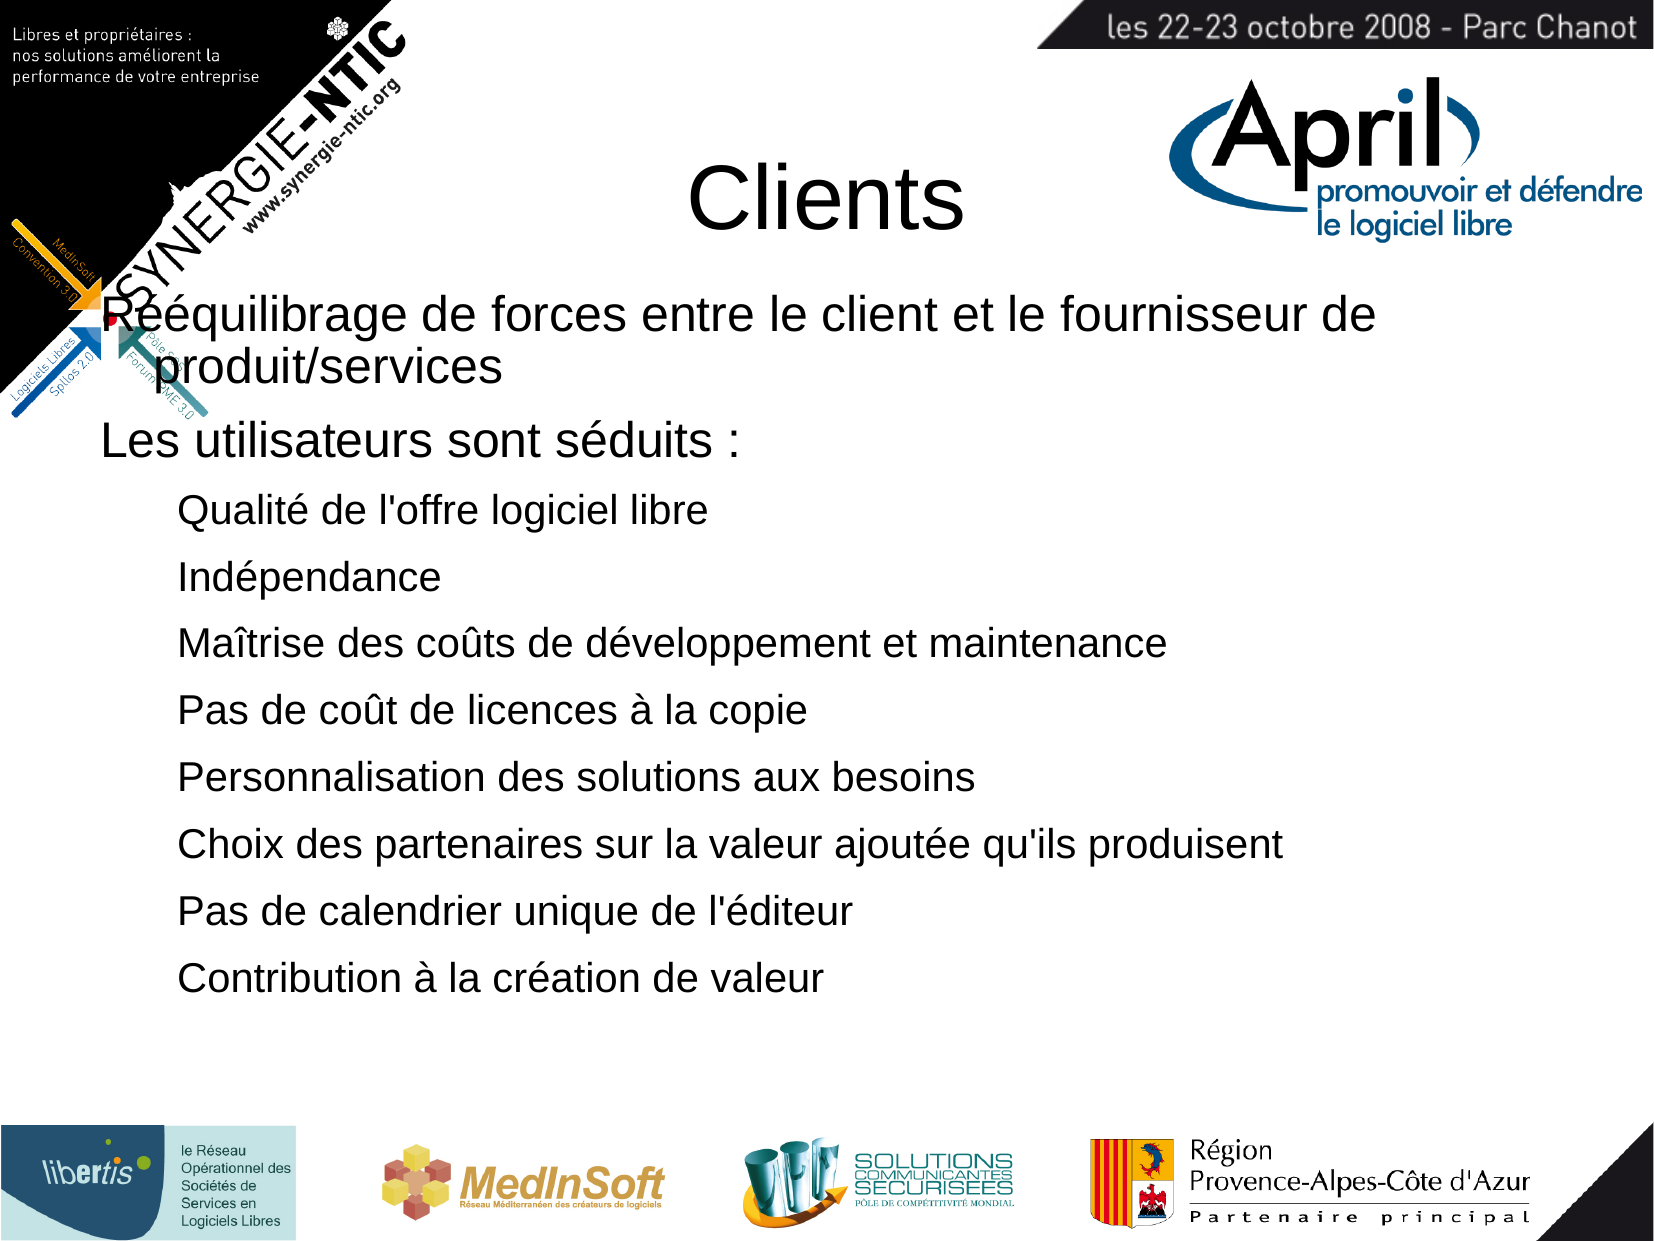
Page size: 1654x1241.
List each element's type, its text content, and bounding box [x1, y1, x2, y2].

picture [1037, 0, 1654, 49]
picture [0, 0, 414, 429]
picture [0, 1125, 296, 1241]
list Rééquilibrage de forces entre le client et le fournisseur de produit/services Les utilisateurs sont séduits : Qualité de l'offre logiciel libre Indépendance Maîtrise des coûts de développement et maintenance Pas de coût de licences à la copie Personnalisation des solutions aux besoins Choix des partenaires sur la valeur ajoutée qu'ils produisent Pas de calendrier unique de l'éditeur Contribution à la création de valeur [82, 290, 1571, 1094]
picture [1169, 58, 1642, 250]
picture [1081, 1121, 1654, 1241]
title Clients [82, 53, 1571, 252]
picture [732, 1130, 1028, 1235]
picture [377, 1139, 674, 1227]
